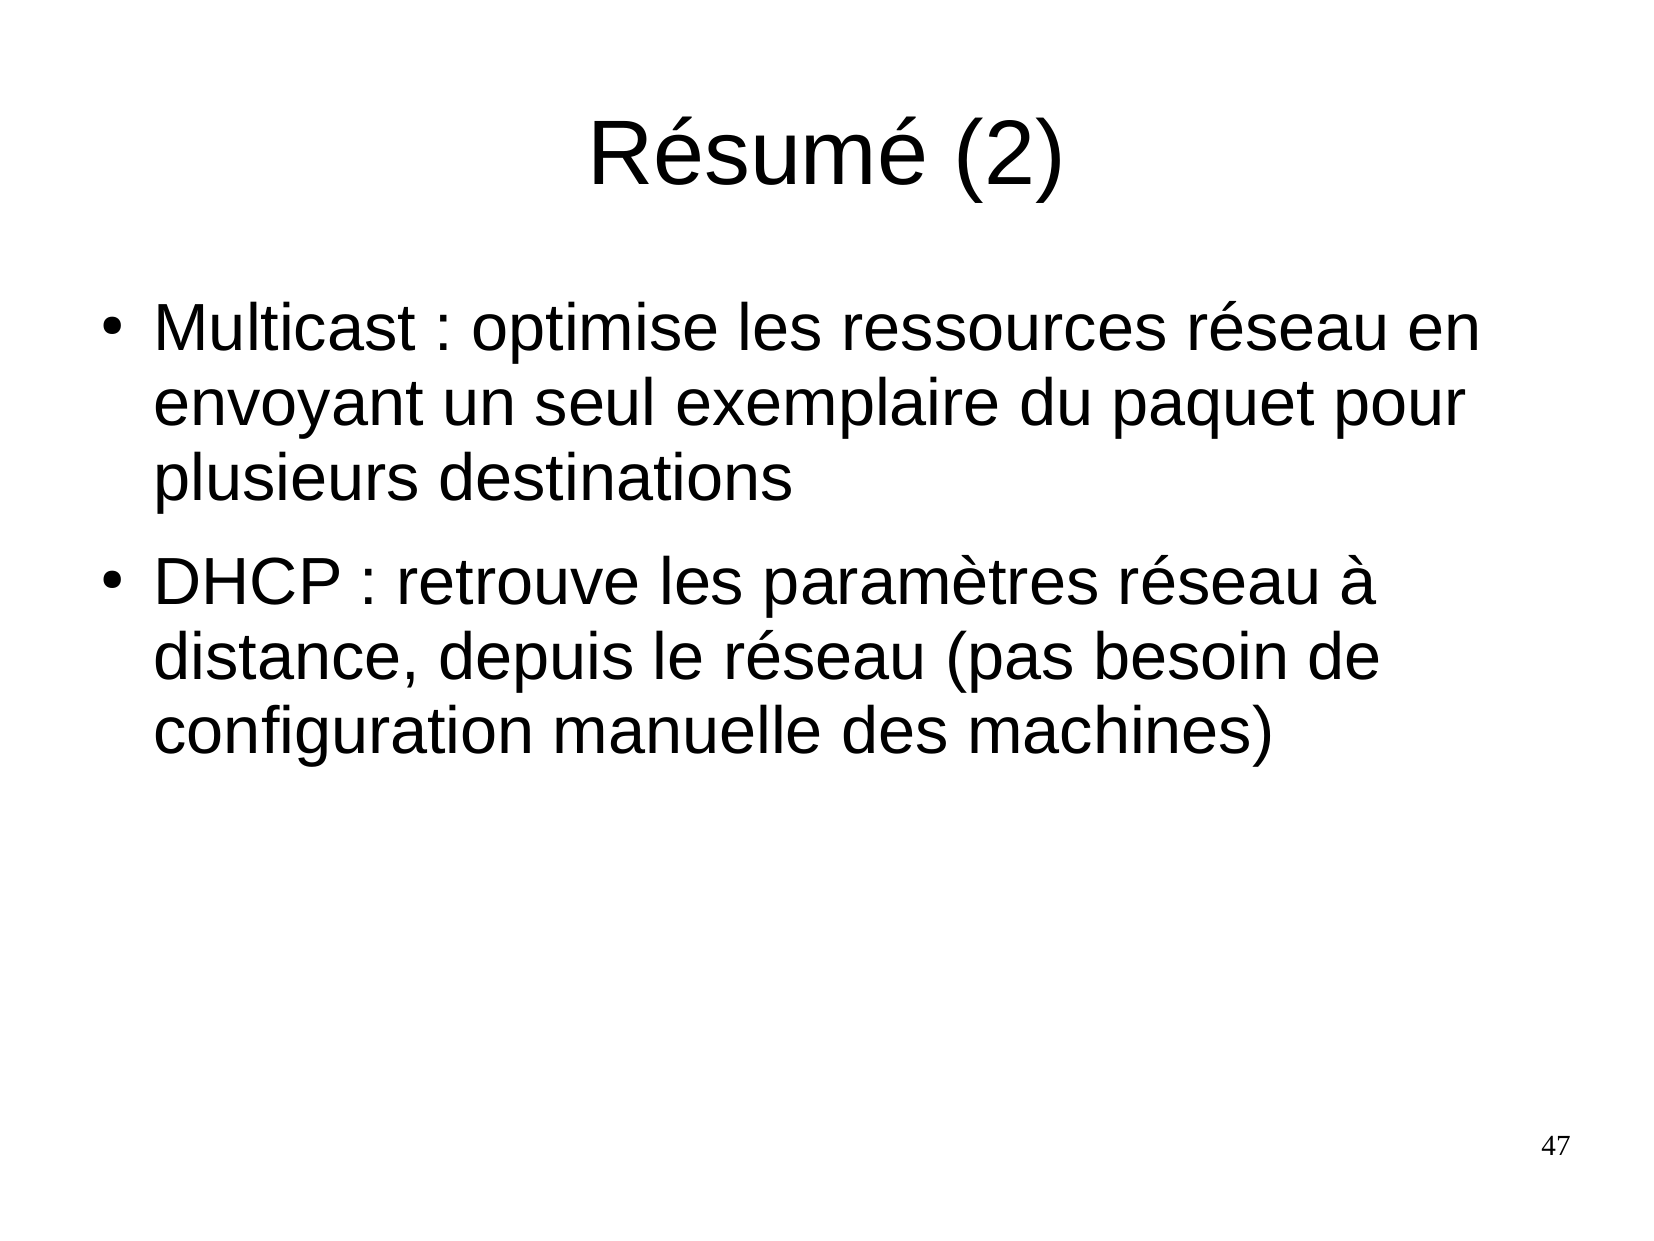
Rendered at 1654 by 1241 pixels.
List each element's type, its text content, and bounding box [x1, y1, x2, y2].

list Multicast : optimise les ressources réseau en envoyant un seul exemplaire du paquet pour plusieurs destinations DHCP : retrouve les paramètres réseau à distance, depuis le réseau (pas besoin de configuration manuelle des machines) [82, 290, 1571, 1109]
title Résumé (2) [82, 49, 1571, 257]
